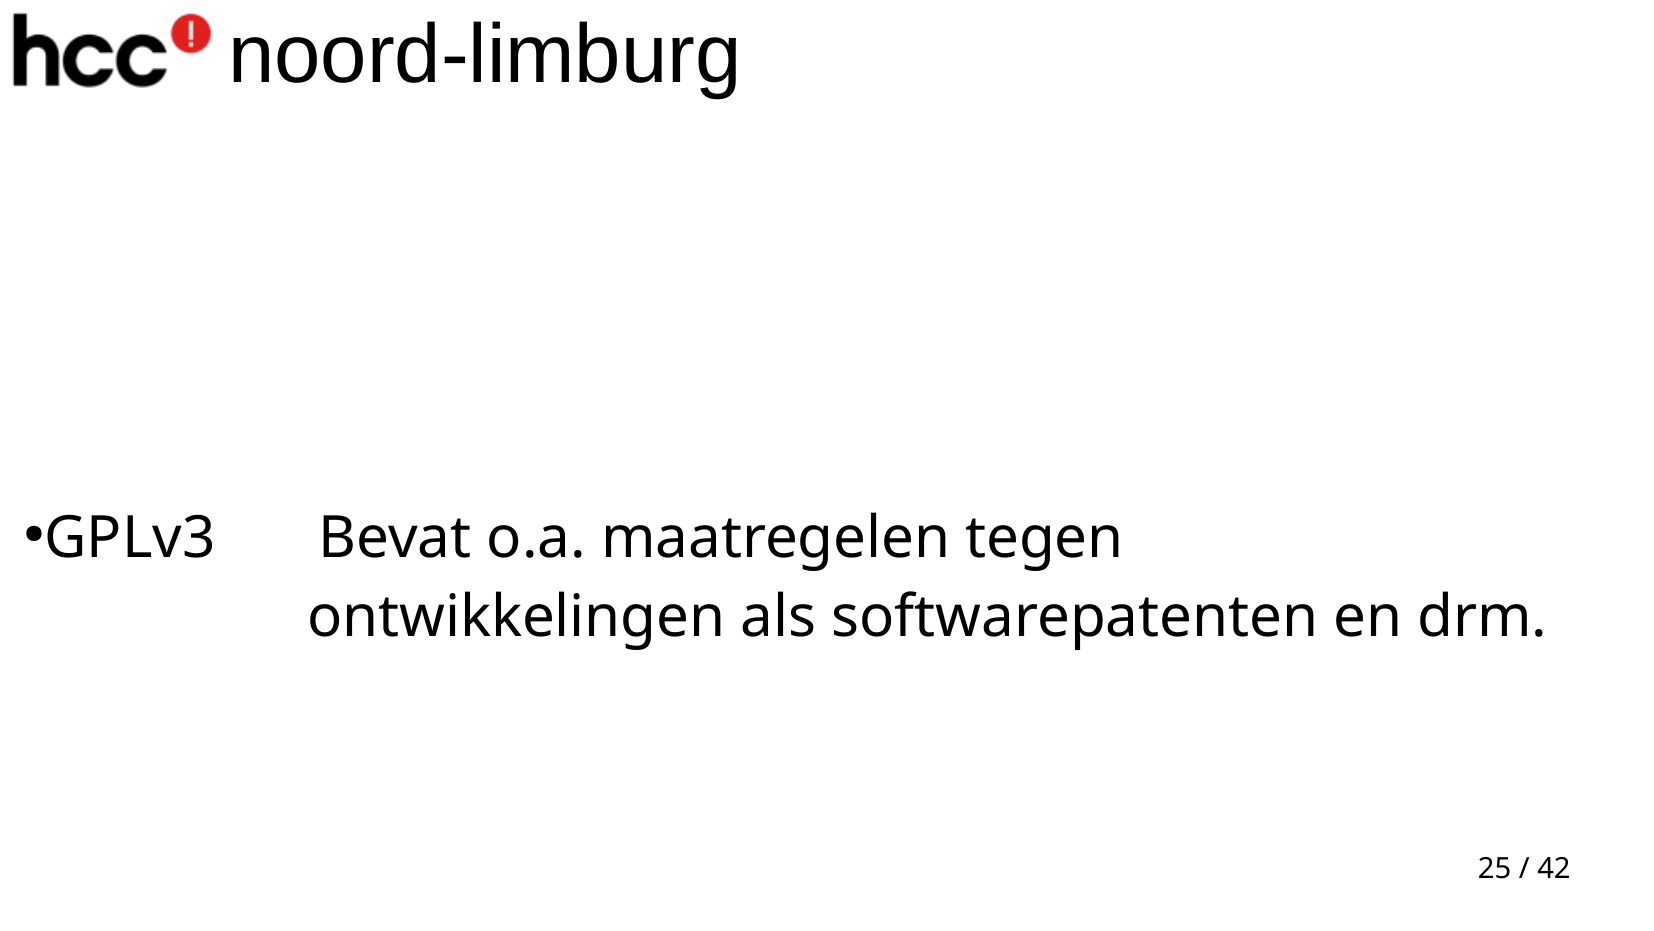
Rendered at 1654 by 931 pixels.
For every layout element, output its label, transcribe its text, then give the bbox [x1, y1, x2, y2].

picture [11, 11, 214, 91]
subtitle GPLv3 Bevat o.a. maatregelen tegen ontwikkelingen als softwarepatenten en drm. [23, 303, 1630, 846]
